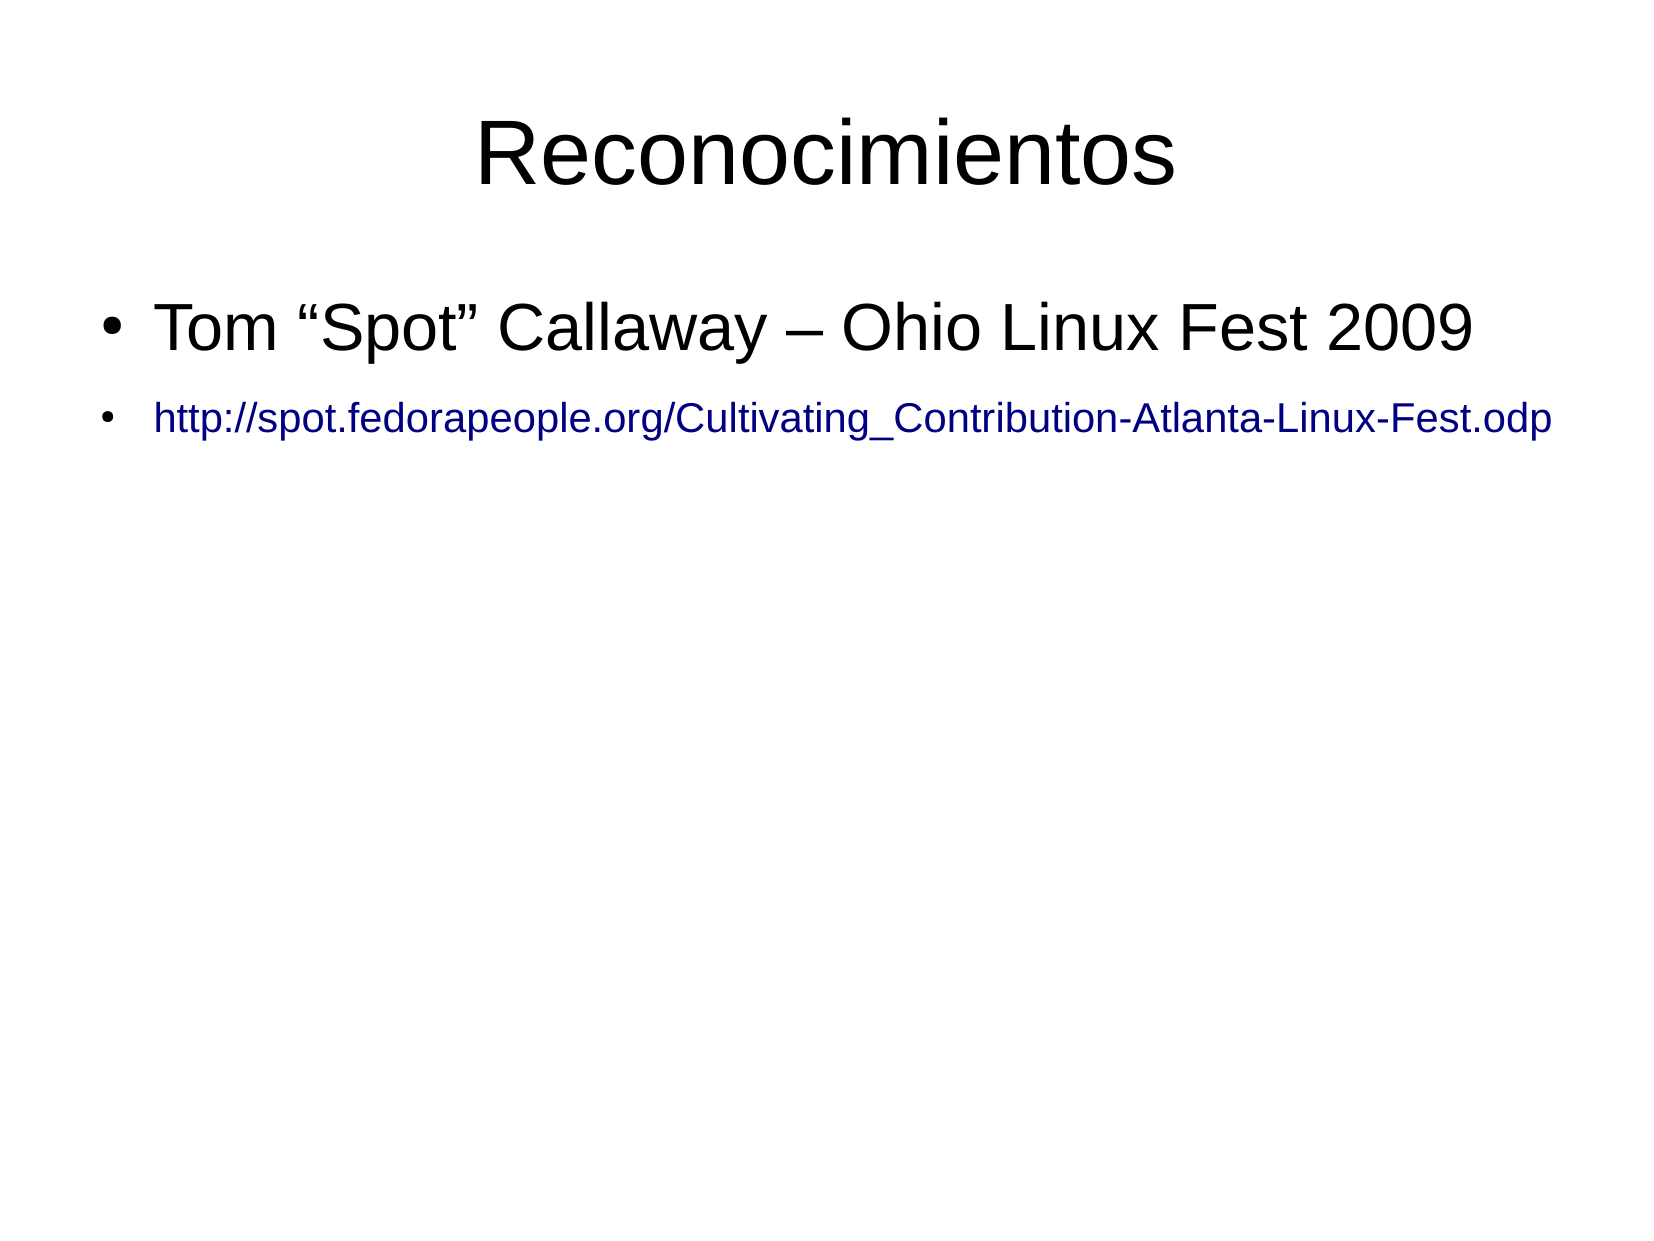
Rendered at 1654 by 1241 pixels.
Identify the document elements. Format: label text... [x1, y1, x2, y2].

title Reconocimientos [82, 49, 1571, 257]
list Tom “Spot” Callaway – Ohio Linux Fest 2009 http://spot.fedorapeople.org/Cultivating_Contribution-Atlanta-Linux-Fest.odp [82, 290, 1571, 1109]
